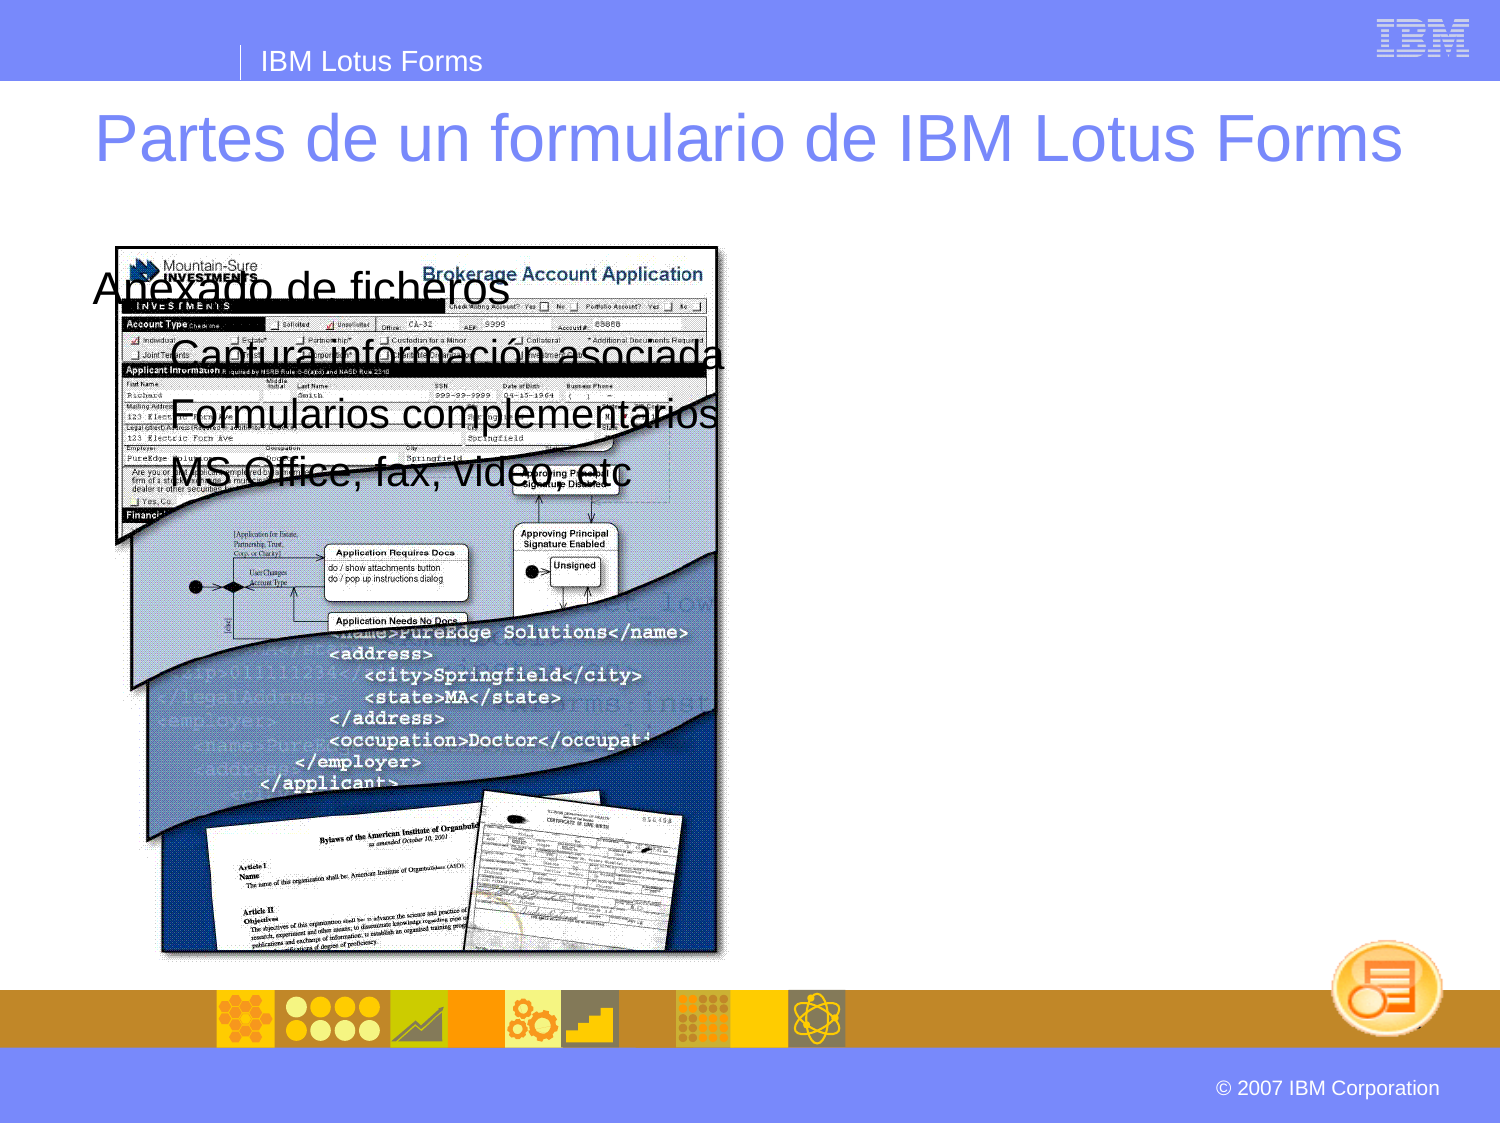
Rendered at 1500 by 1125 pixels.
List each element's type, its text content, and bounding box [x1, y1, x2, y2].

picture [107, 276, 113, 291]
picture [1376, 19, 1470, 57]
picture [1328, 937, 1447, 1040]
title Partes de un formulario de IBM Lotus Forms [75, 44, 1425, 233]
picture [107, 237, 735, 973]
list Anexado de ficheros Captura información asociada Formularios complementarios MS Office, fax, video, etc [766, 263, 1426, 1006]
